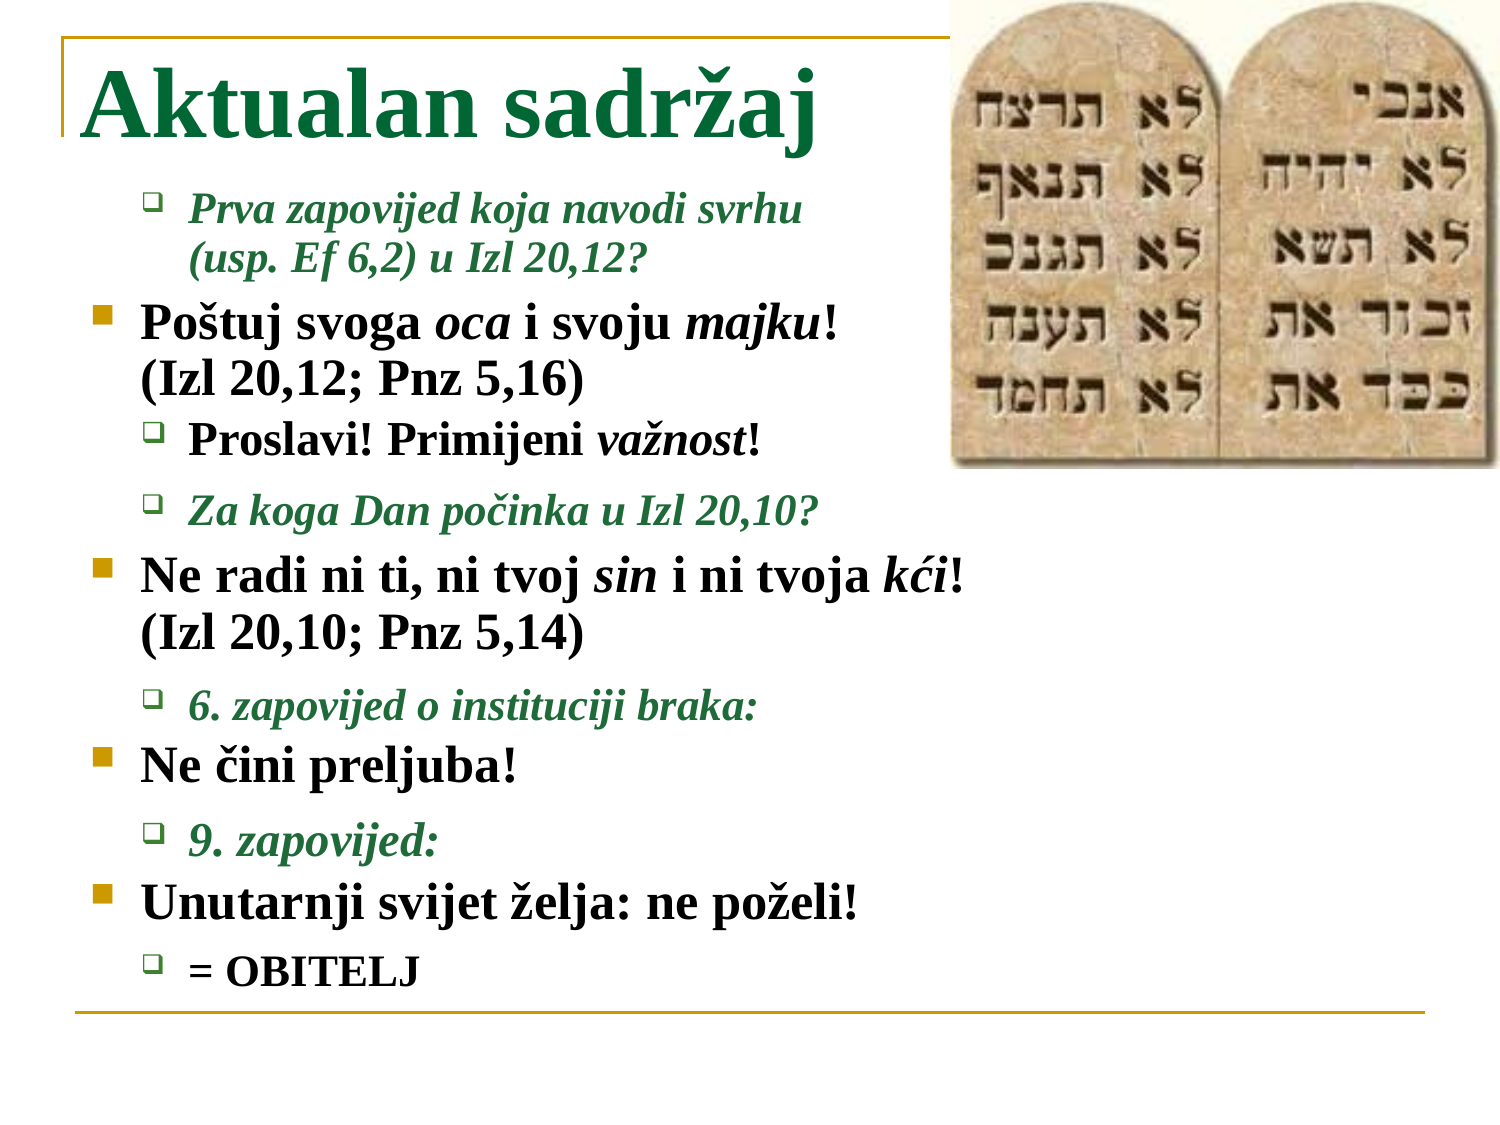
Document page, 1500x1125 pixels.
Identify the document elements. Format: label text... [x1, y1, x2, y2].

list Prva zapovijed koja navodi svrhu (usp. Ef 6,2) u Izl 20,12? Poštuj svoga oca i svoju majku! (Izl 20,12; Pnz 5,16) Proslavi! Primijeni važnost! Za koga Dan počinka u Izl 20,10? Ne radi ni ti, ni tvoj sin i ni tvoja kći! (Izl 20,10; Pnz 5,14) 6. zapovijed o instituciji braka: Ne čini preljuba! 9. zapovijed: Unutarnji svijet želja: ne poželi! = OBITELJ [74, 177, 1415, 1006]
picture [950, 0, 1500, 470]
title Aktualan sadržaj [64, 29, 950, 217]
